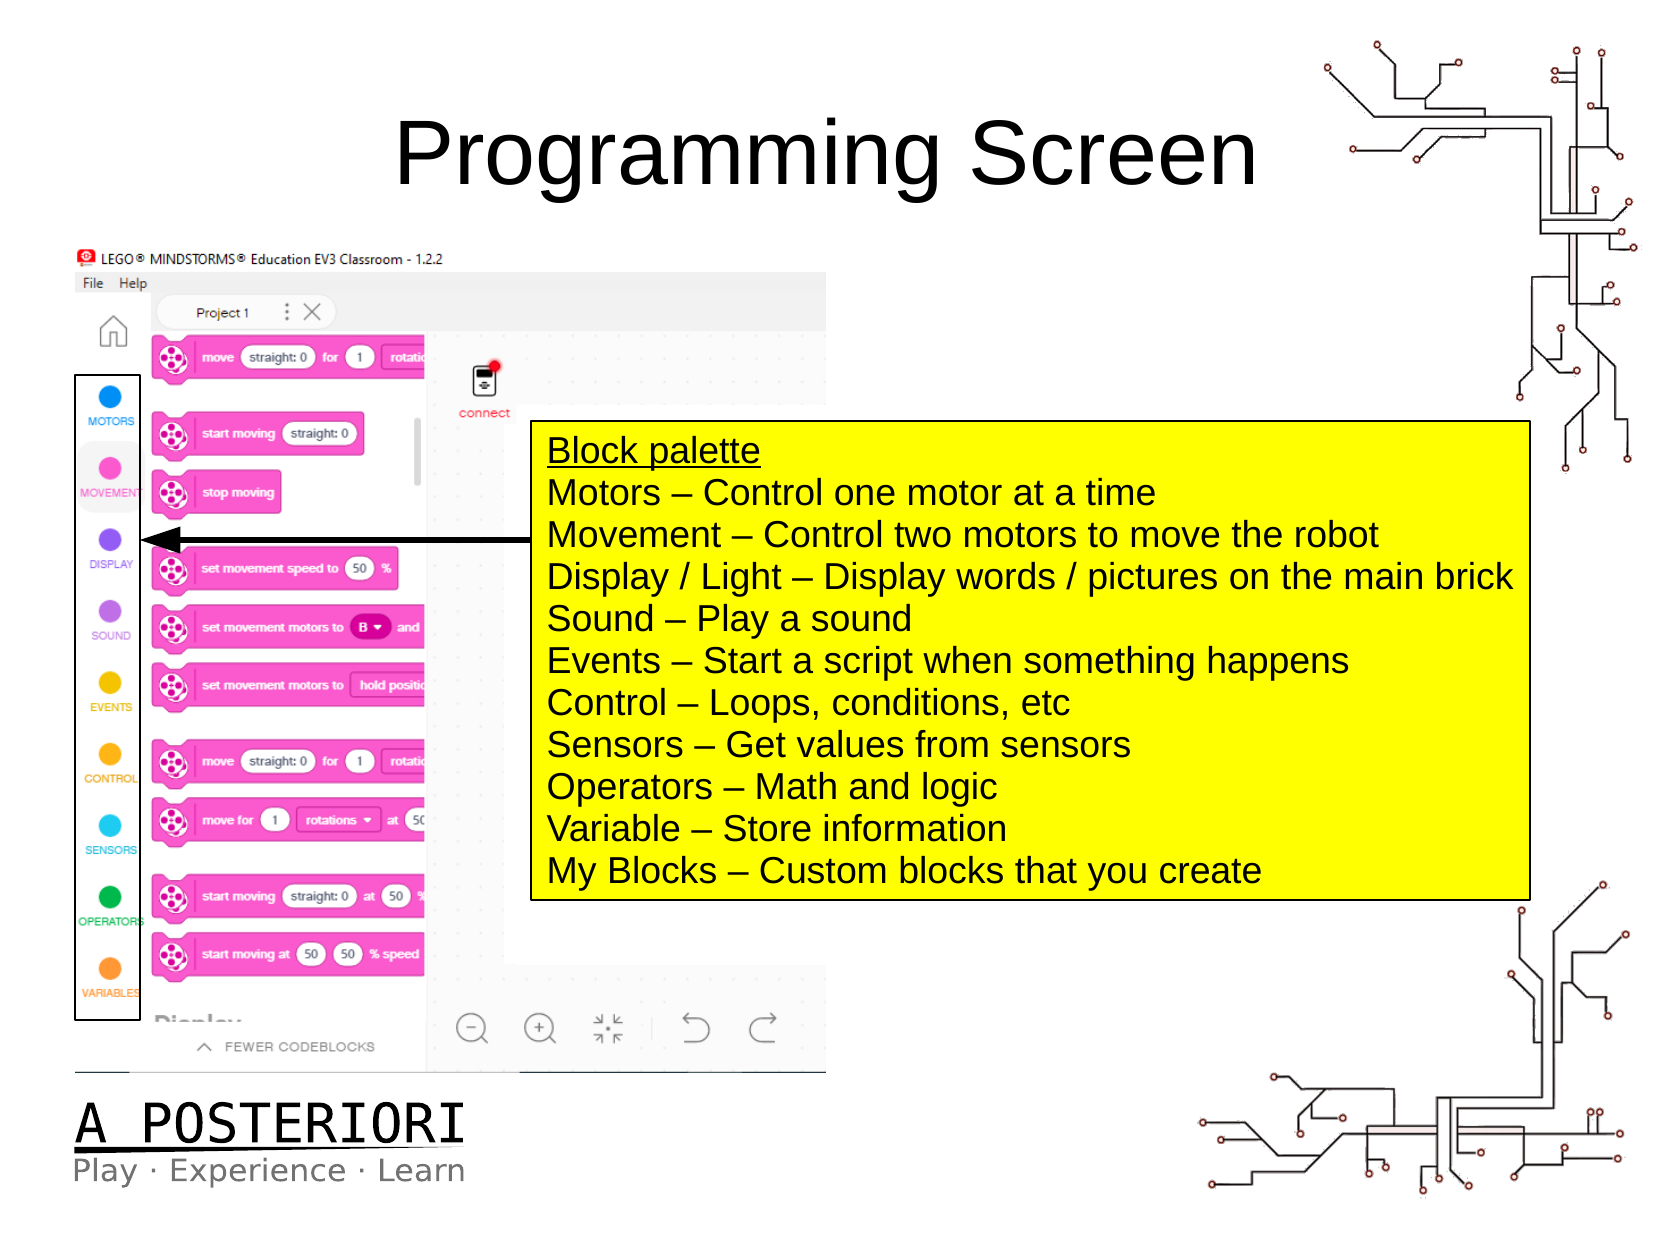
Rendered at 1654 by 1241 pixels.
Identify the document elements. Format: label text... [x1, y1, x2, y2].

title Programming Screen [82, 49, 1571, 257]
picture [1305, 35, 1643, 495]
text_box Block palette Motors – Control one motor at a time Movement – Control two motors to move the robot Display / Light – Display words / pictures on the main brick Sound – Play a sound Events – Start a script when something happens Control – Loops, conditions, etc Sensors – Get values from sensors Operators – Math and logic Variable – Store information My Blocks – Custom blocks that you create [530, 421, 1531, 901]
picture [1177, 863, 1635, 1200]
picture [76, 376, 139, 1019]
picture [75, 246, 826, 539]
picture [75, 541, 826, 1073]
